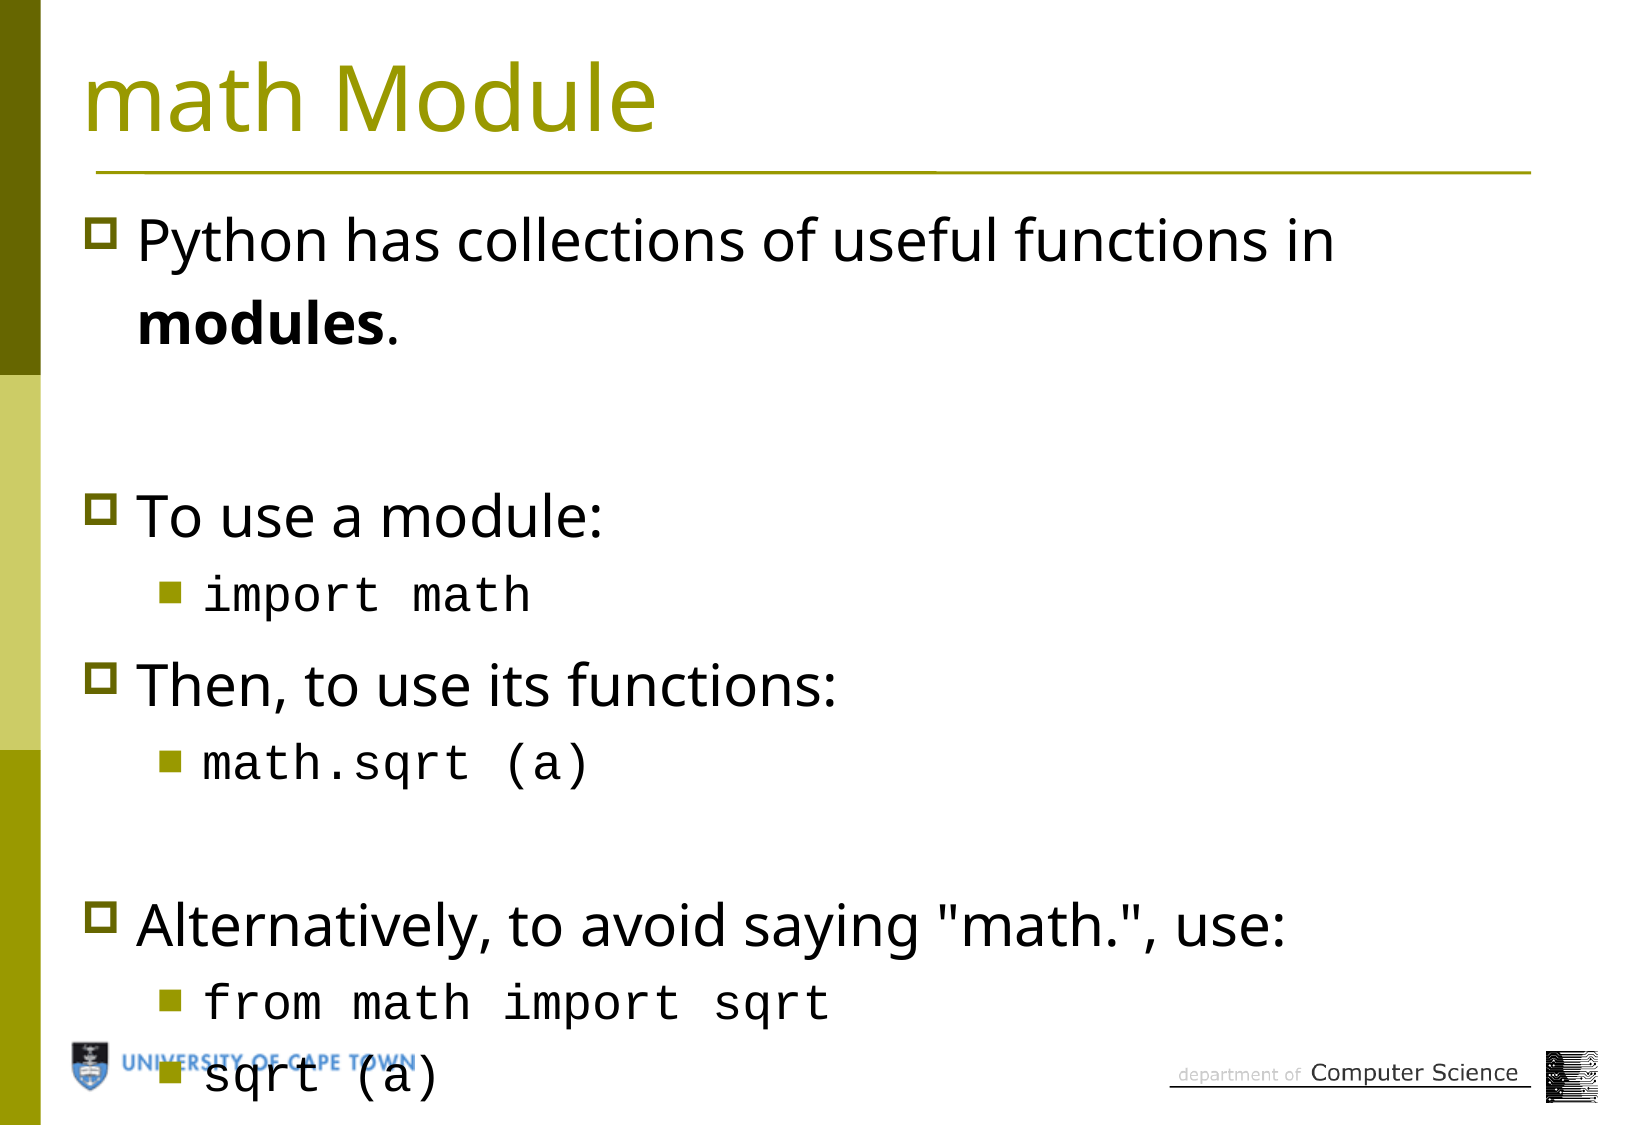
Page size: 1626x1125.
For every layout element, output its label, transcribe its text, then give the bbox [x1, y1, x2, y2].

title math Module [81, 29, 1543, 172]
picture [1169, 1043, 1532, 1091]
list Python has collections of useful functions in modules. To use a module: import math Then, to use its functions: math.sqrt (a) Alternatively, to avoid saying "math.", use: from math import sqrt sqrt (a) [81, 196, 1543, 1005]
picture [1546, 1051, 1598, 1103]
picture [61, 1024, 415, 1103]
